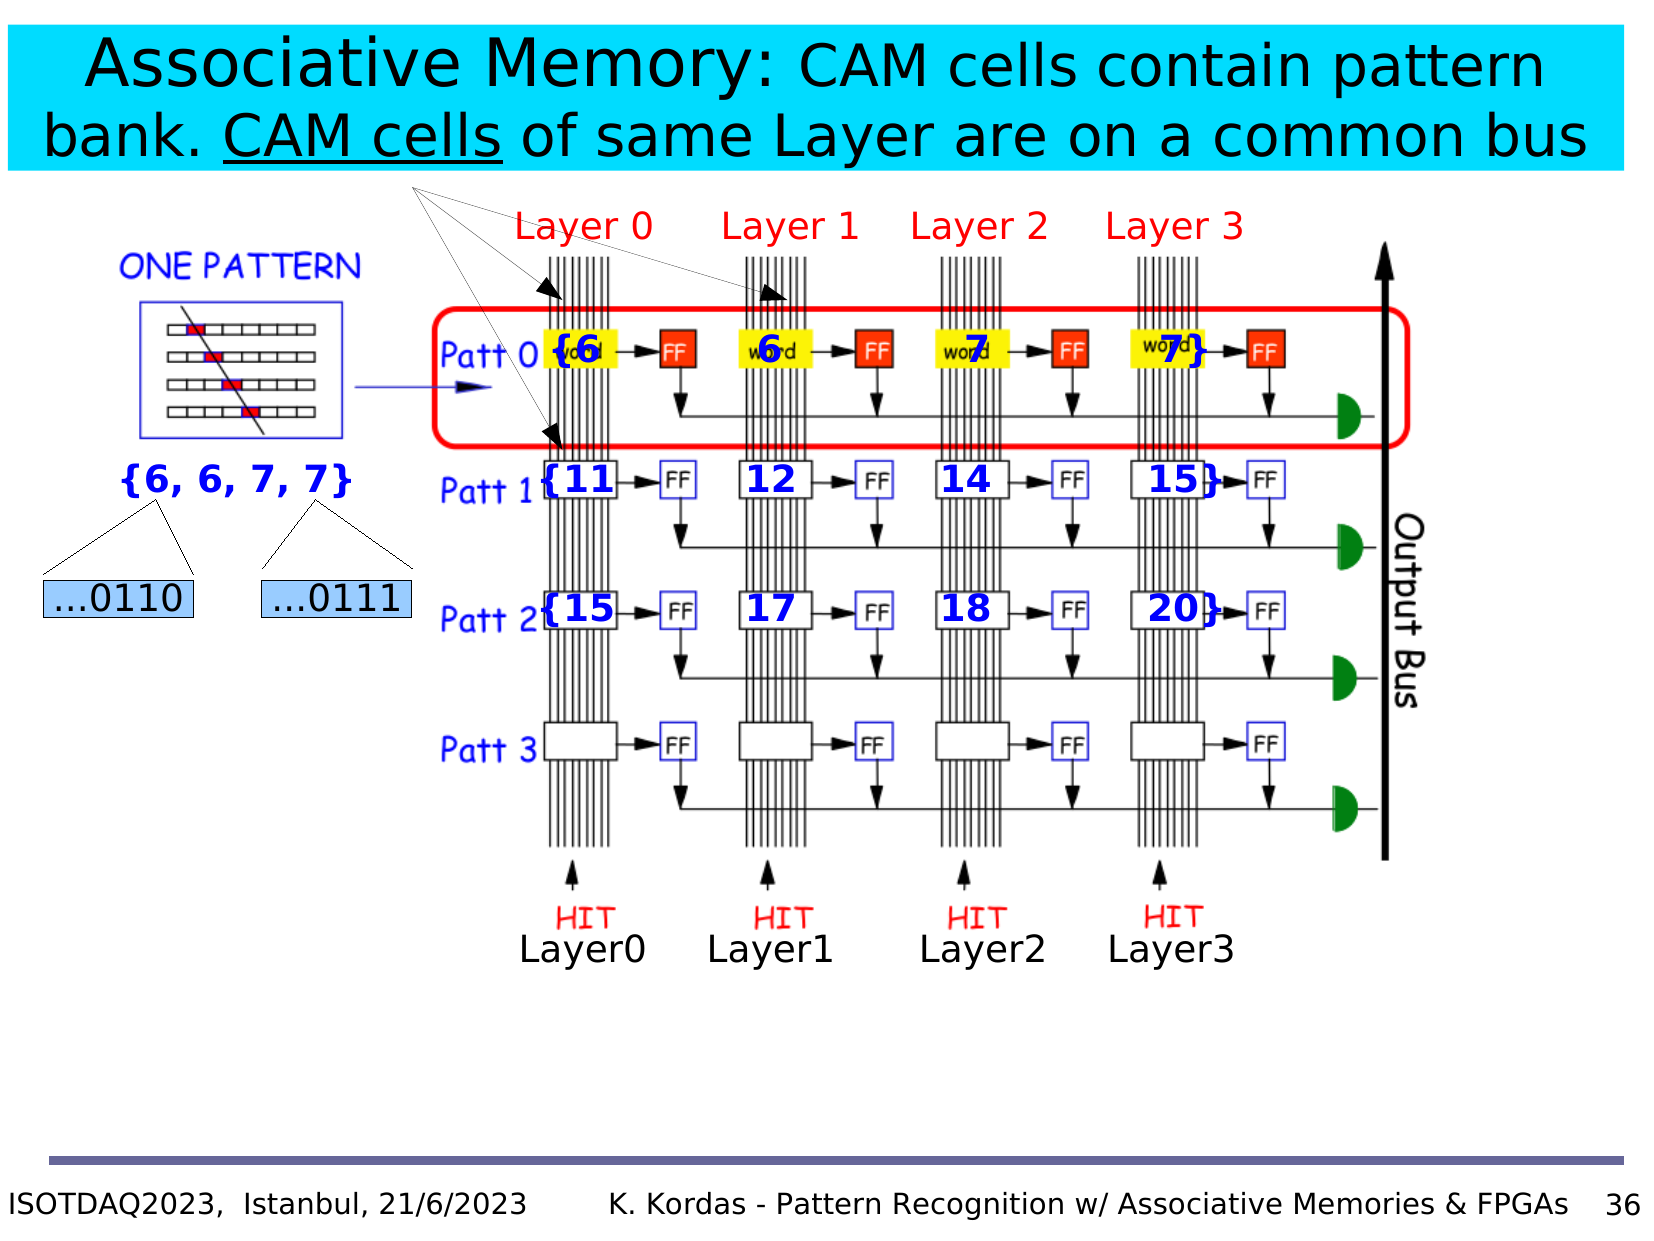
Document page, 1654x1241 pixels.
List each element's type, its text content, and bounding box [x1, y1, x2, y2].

text_box Layer 0 [499, 214, 640, 257]
text_box {6 6 7 7} [533, 320, 1228, 379]
text_box {11 12 14 15} [521, 449, 1242, 509]
text_box Layer 2 [894, 197, 1065, 257]
text_box {15 17 18 20} [521, 579, 1242, 639]
text_box Layer 3 [1089, 197, 1260, 257]
title Associative Memory: CAM cells contain pattern bank. CAM cells of same Layer are on a common bus [7, 24, 1625, 171]
text_box Layer 0 [499, 197, 670, 257]
text_box Layer 1 [705, 197, 876, 257]
text_box ...0111 [261, 580, 412, 618]
text_box ...0110 [43, 580, 194, 618]
picture [107, 189, 1440, 940]
picture [418, 190, 499, 251]
text_box Layer0 Layer1 Layer2 Layer3 [503, 920, 1276, 979]
text_box {6, 6, 7, 7} [102, 449, 372, 509]
